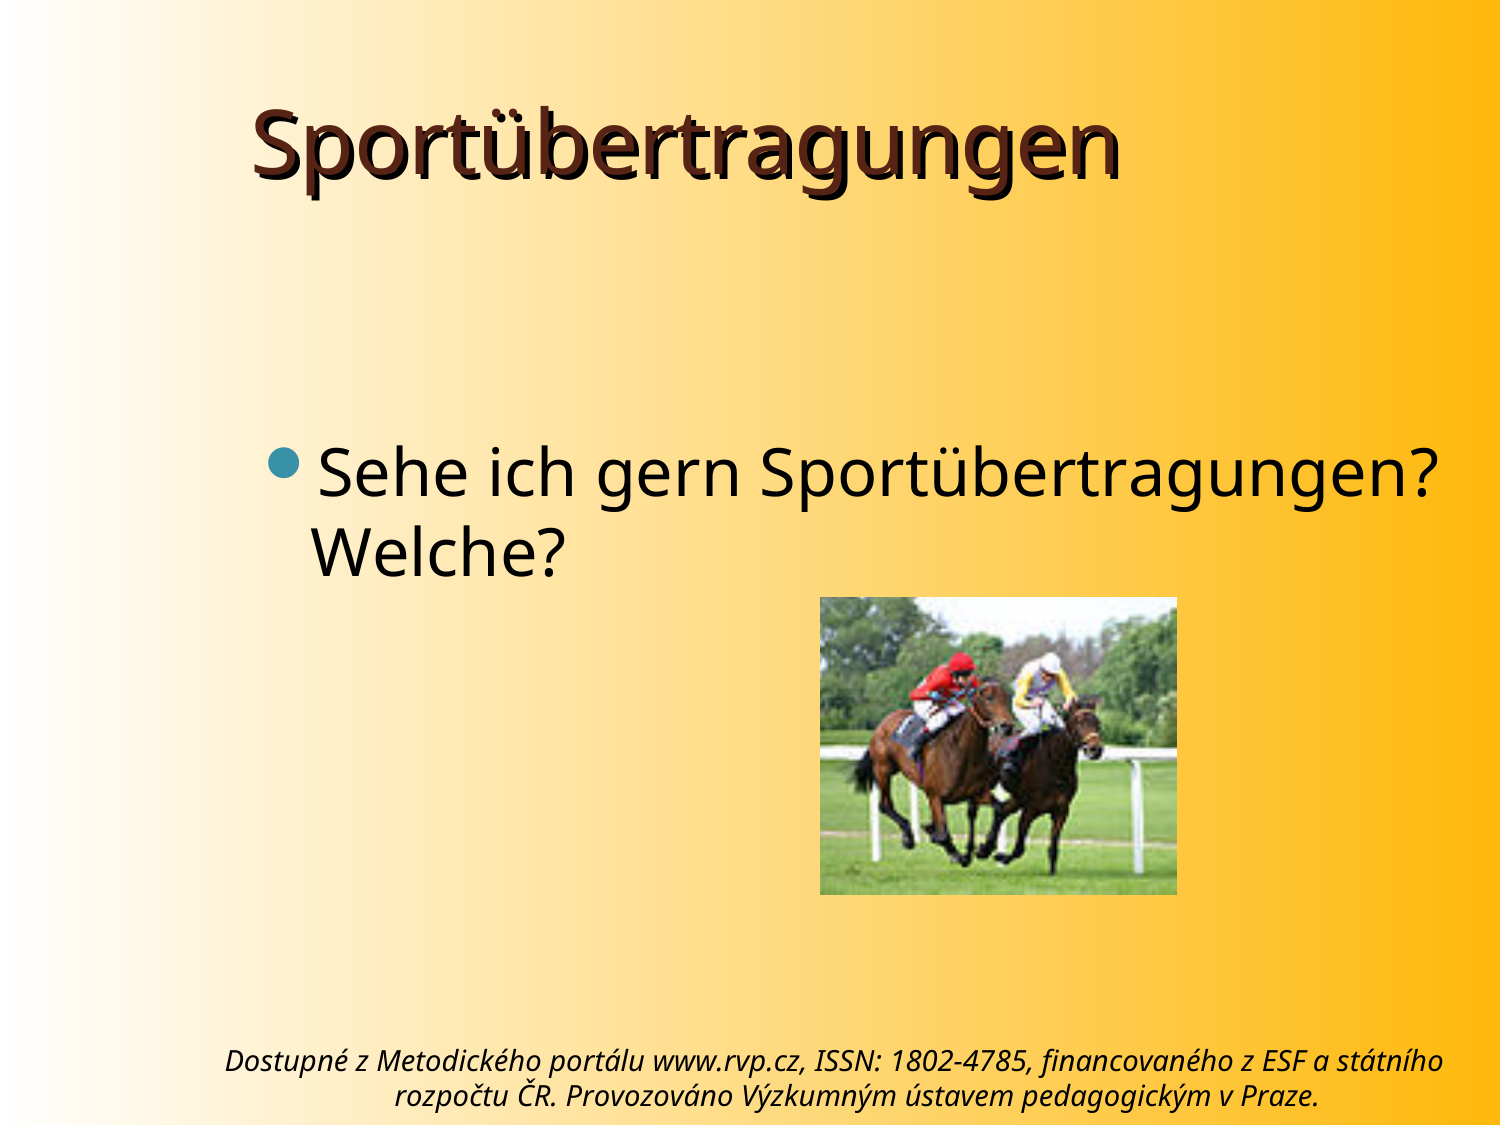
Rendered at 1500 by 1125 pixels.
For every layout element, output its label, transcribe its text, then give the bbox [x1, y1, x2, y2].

text_box Dostupné z Metodického portálu www.rvp.cz, ISSN: 1802-4785, financovaného z ESF a státního rozpočtu ČR. Provozováno Výzkumným ústavem pedagogickým v Praze. [194, 1034, 1462, 1099]
list Sehe ich gern Sportübertragungen? Welche? [235, 237, 1466, 1026]
title Sportübertragungen [235, 45, 1466, 233]
picture [820, 597, 1177, 895]
